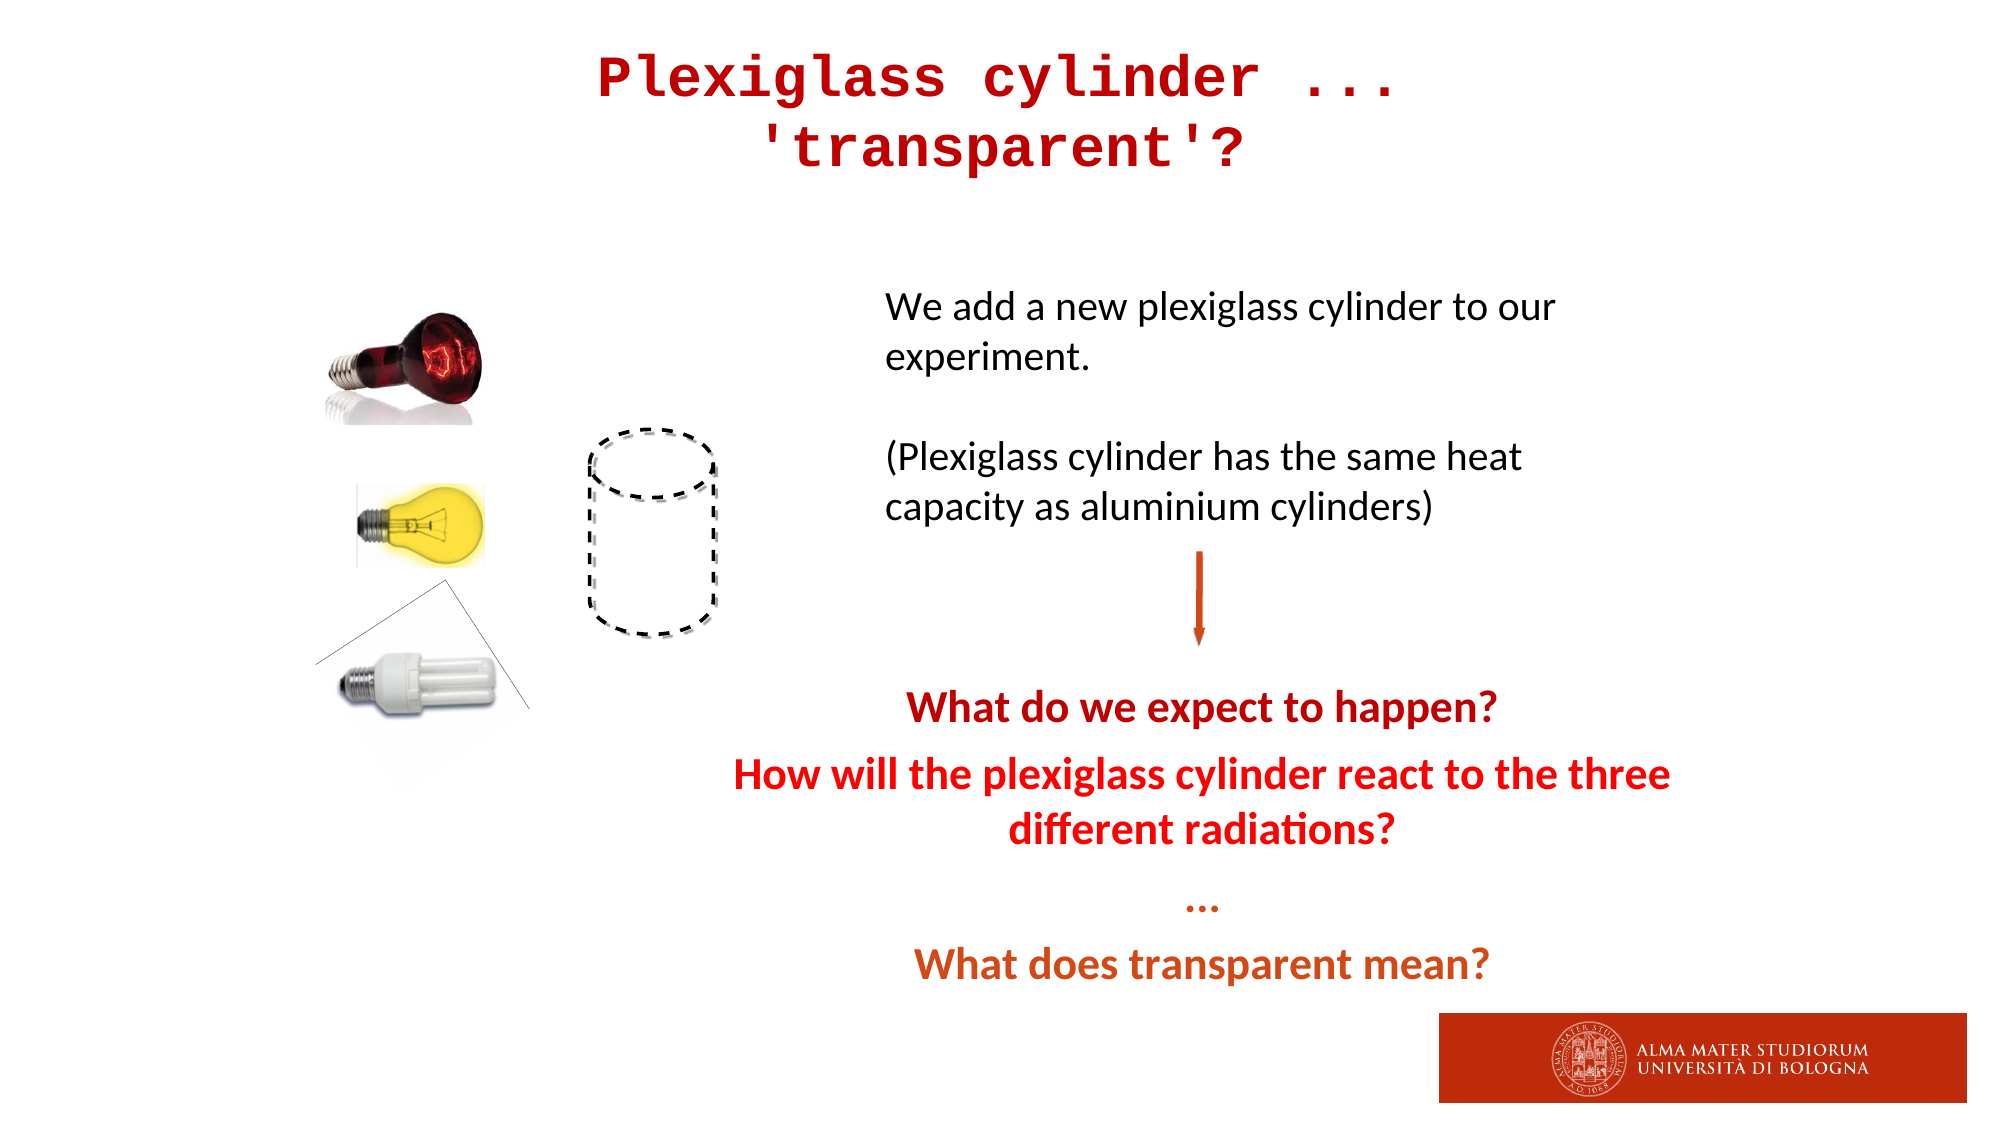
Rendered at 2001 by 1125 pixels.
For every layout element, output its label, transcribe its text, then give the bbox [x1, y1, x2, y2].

picture [356, 483, 485, 568]
text_box What do we expect to happen? How will the plexiglass cylinder react to the three different radiations? ... What does transparent mean? [669, 668, 1736, 1000]
picture [315, 579, 530, 794]
text_box Plexiglass cylinder ... 'transparent'? [320, 30, 1680, 188]
text_box We add a new plexiglass cylinder to our experiment. (Plexiglass cylinder has the same heat capacity as aluminium cylinders) [870, 271, 1662, 539]
picture [314, 306, 494, 425]
